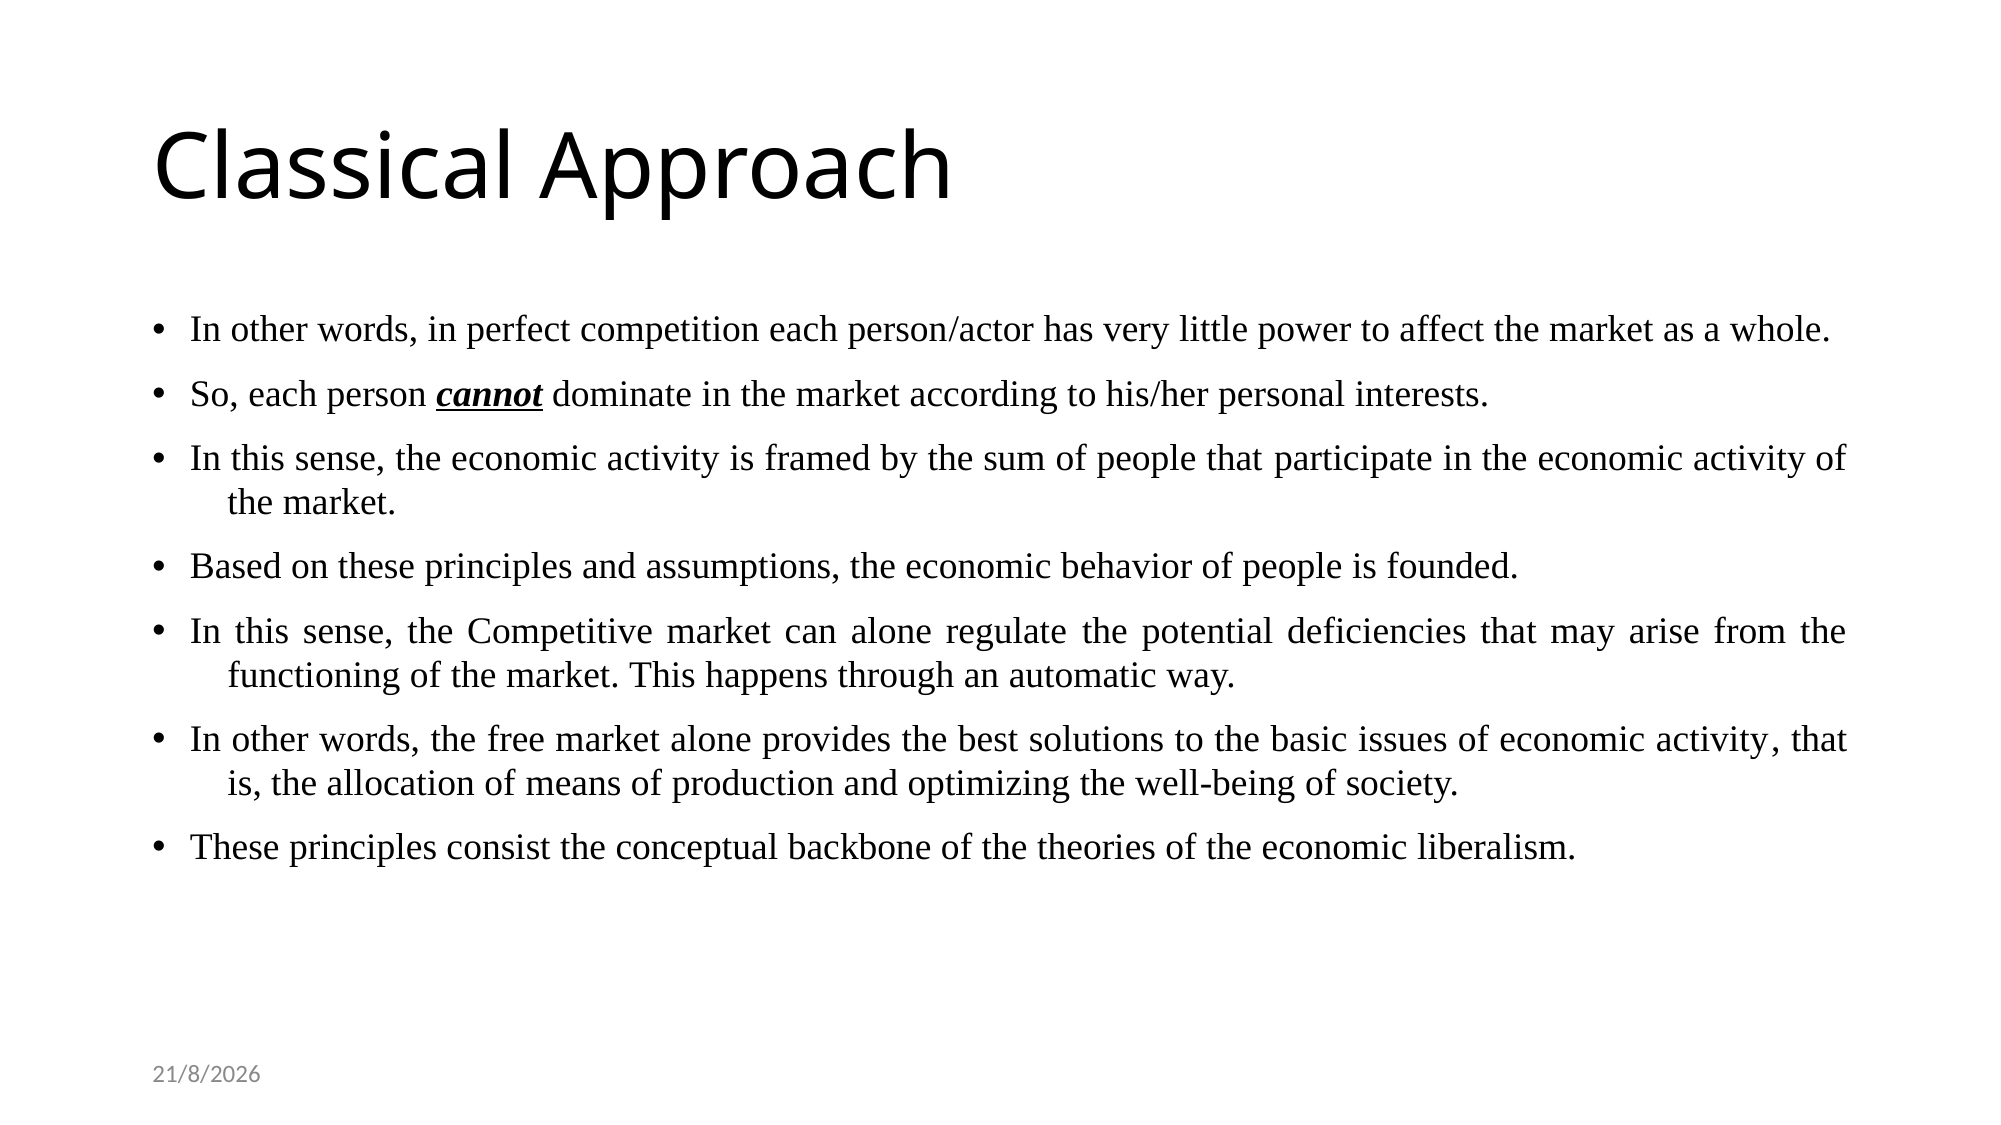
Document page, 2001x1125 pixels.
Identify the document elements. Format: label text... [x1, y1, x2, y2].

text_box 15/3/2022 [137, 1042, 588, 1103]
list In other words, in perfect competition each person/actor has very little power to affect the market as a whole. So, each person cannot dominate in the market according to his/her personal interests. In this sense, the economic activity is framed by the sum of people that participate in the economic activity of the market. Based on these principles and assumptions, the economic behavior of people is founded. In this sense, the Competitive market can alone regulate the potential deficiencies that may arise from the functioning of the market. This happens through an automatic way. In other words, the free market alone provides the best solutions to the basic issues of economic activity, that is, the allocation of means of production and optimizing the well-being of society. These principles consist the conceptual backbone of the theories of the economic liberalism. [137, 299, 1863, 1014]
title Classical Approach [137, 59, 1863, 278]
